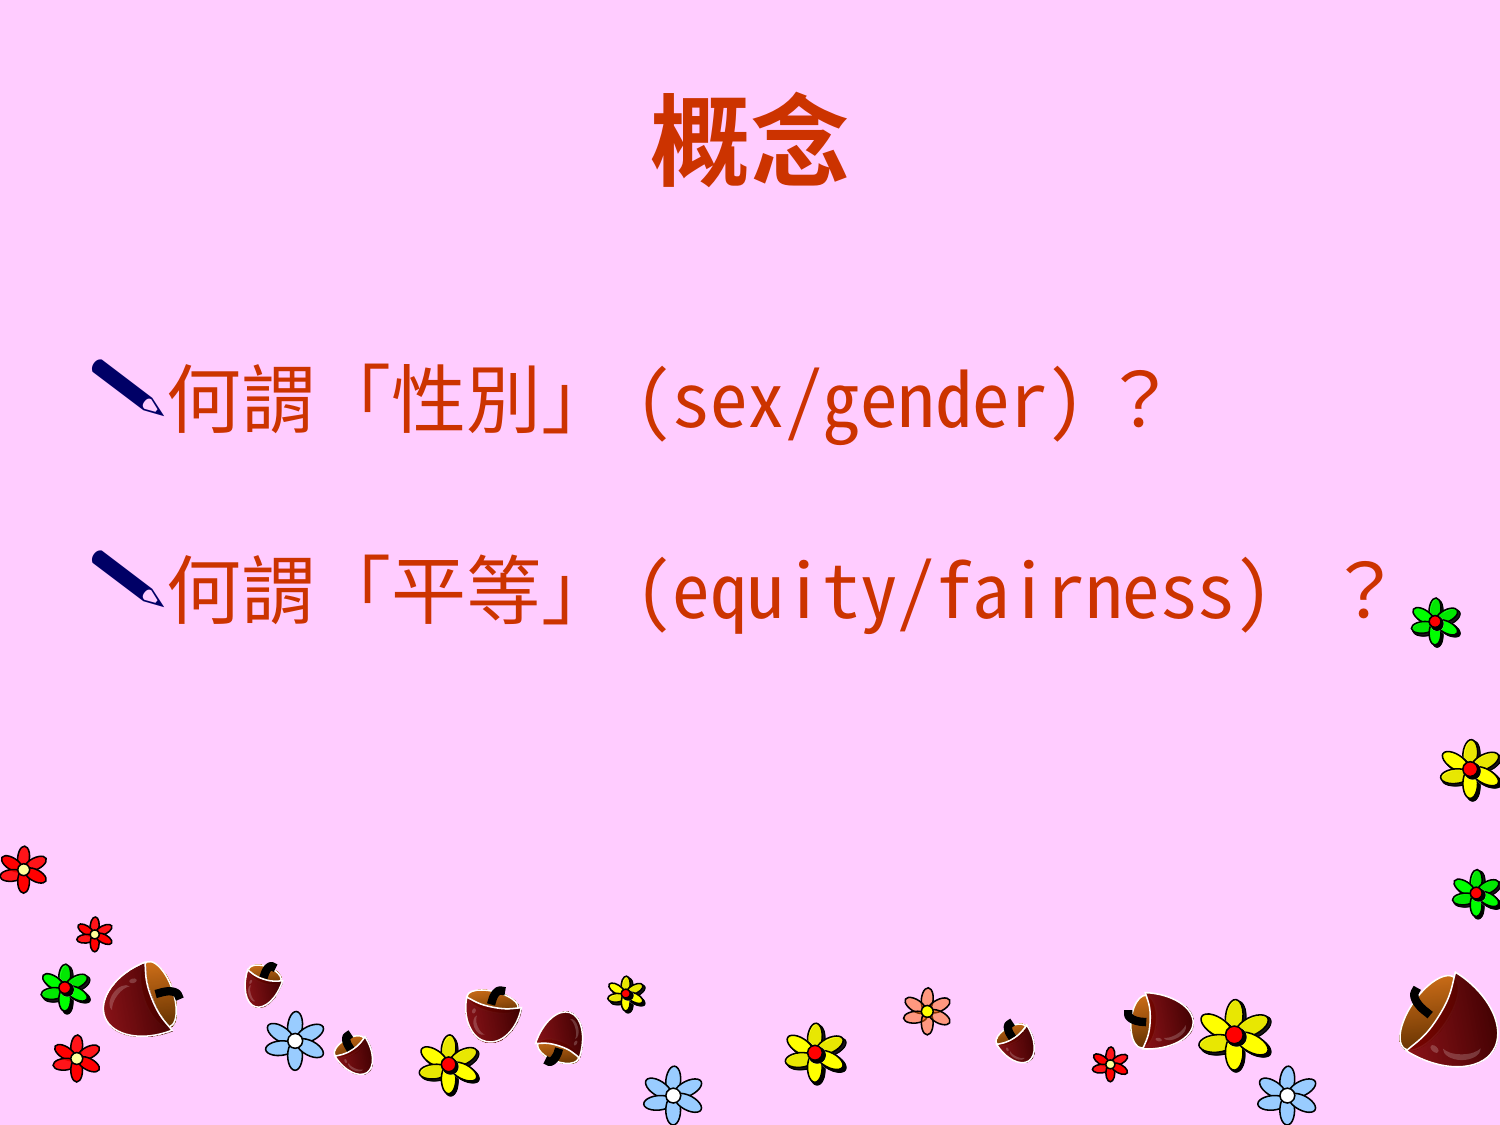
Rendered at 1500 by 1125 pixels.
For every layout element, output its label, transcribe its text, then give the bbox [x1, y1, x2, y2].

list 何謂「性別」(sex/gender)？ 何謂「平等」(equity/fairness) ？ [75, 262, 1426, 1005]
title 概念 [75, 45, 1426, 233]
